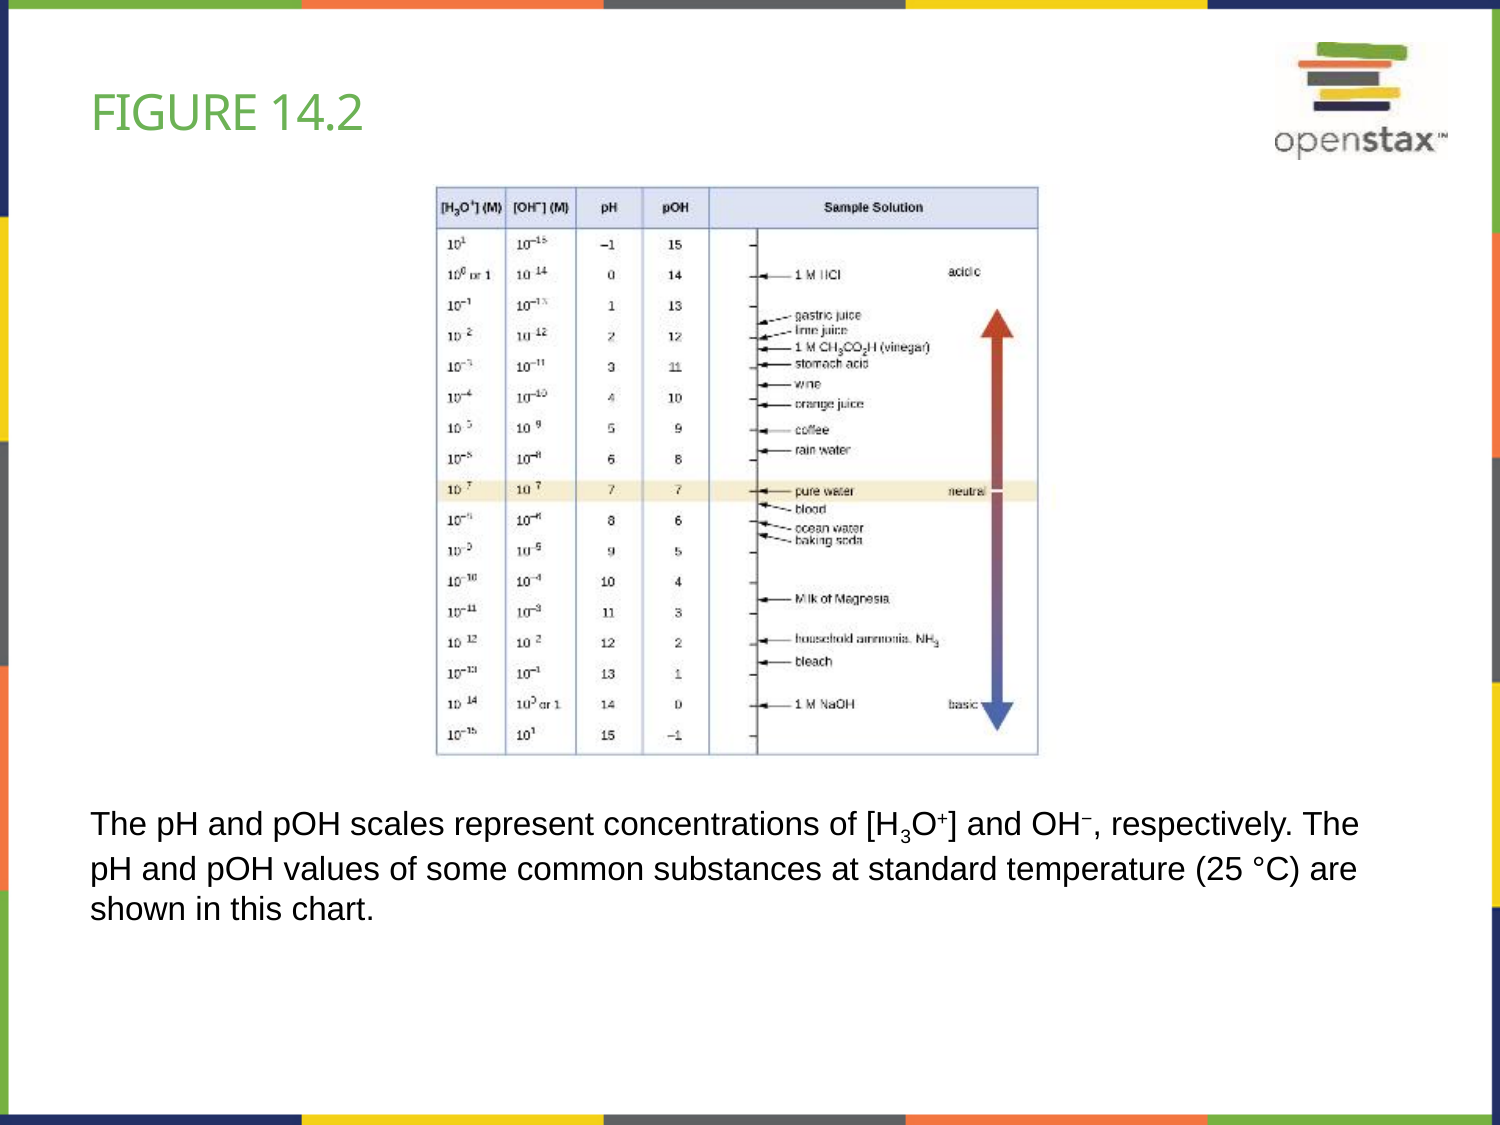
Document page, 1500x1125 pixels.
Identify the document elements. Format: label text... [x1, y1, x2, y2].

list The pH and pOH scales represent concentrations of [H3O+] and OH−, respectively. The pH and pOH values of some common substances at standard temperature (25 °C) are shown in this chart. [75, 794, 1398, 986]
picture [0, 0, 1500, 1125]
title Figure 14.2 [75, 39, 1398, 148]
